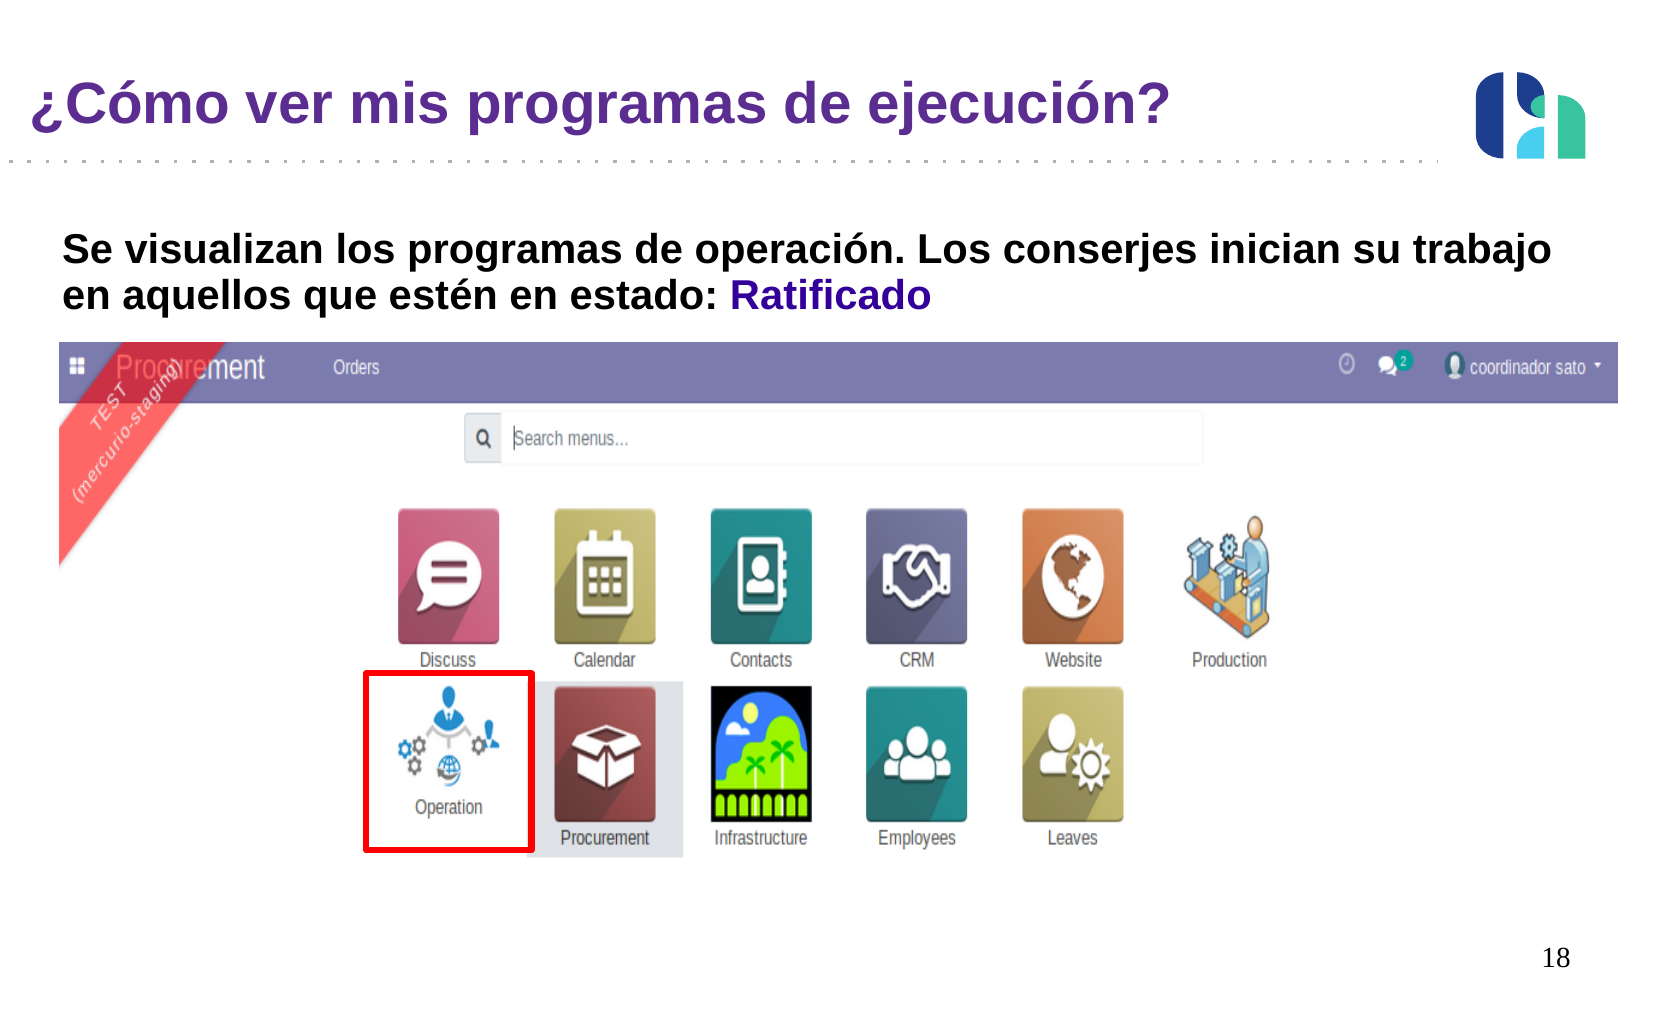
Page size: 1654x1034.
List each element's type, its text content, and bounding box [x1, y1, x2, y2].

text_box Se visualizan los programas de operación. Los conserjes inician su trabajo en aquellos que estén en estado: Ratificado [47, 218, 1619, 327]
picture [59, 342, 1618, 875]
text_box ¿Cómo ver mis programas de ejecución? [29, 70, 1418, 201]
picture [1475, 72, 1586, 159]
